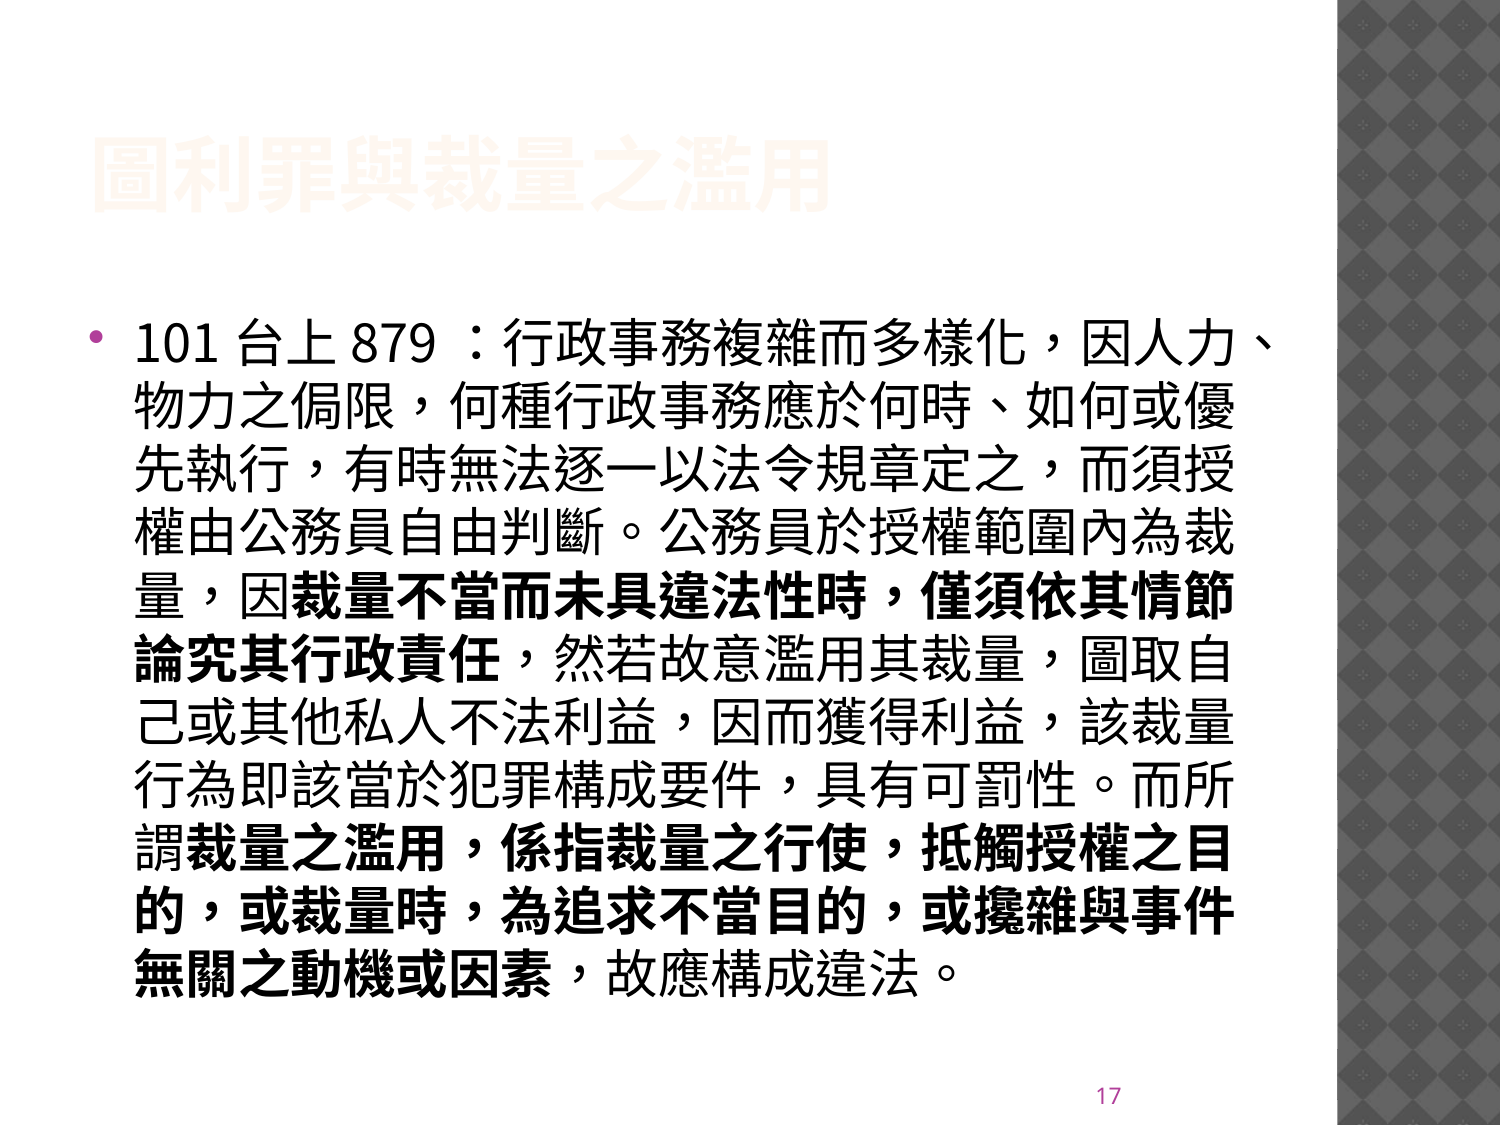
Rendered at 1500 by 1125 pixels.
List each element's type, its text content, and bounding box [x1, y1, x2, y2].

slide_number <編號> [1025, 1075, 1122, 1113]
list 圖利罪與裁量之濫用 101台上879：行政事務複雜而多樣化，因人力、物力之侷限，何種行政事務應於何時、如何或優先執行，有時無法逐一以法令規章定之，而須授權由公務員自由判斷。公務員於授權範圍內為裁量，因裁量不當而未具違法性時，僅須依其情節論究其行政責任，然若故意濫用其裁量，圖取自己或其他私人不法利益，因而獲得利益，該裁量行為即該當於犯罪構成要件，具有可罰性。而所謂裁量之濫用，係指裁量之行使，抵觸授權之目的，或裁量時，為追求不當目的，或攙雜與事件無關之動機或因素，故應構成違法。 [75, 52, 1263, 1059]
picture [1337, 0, 1500, 1125]
